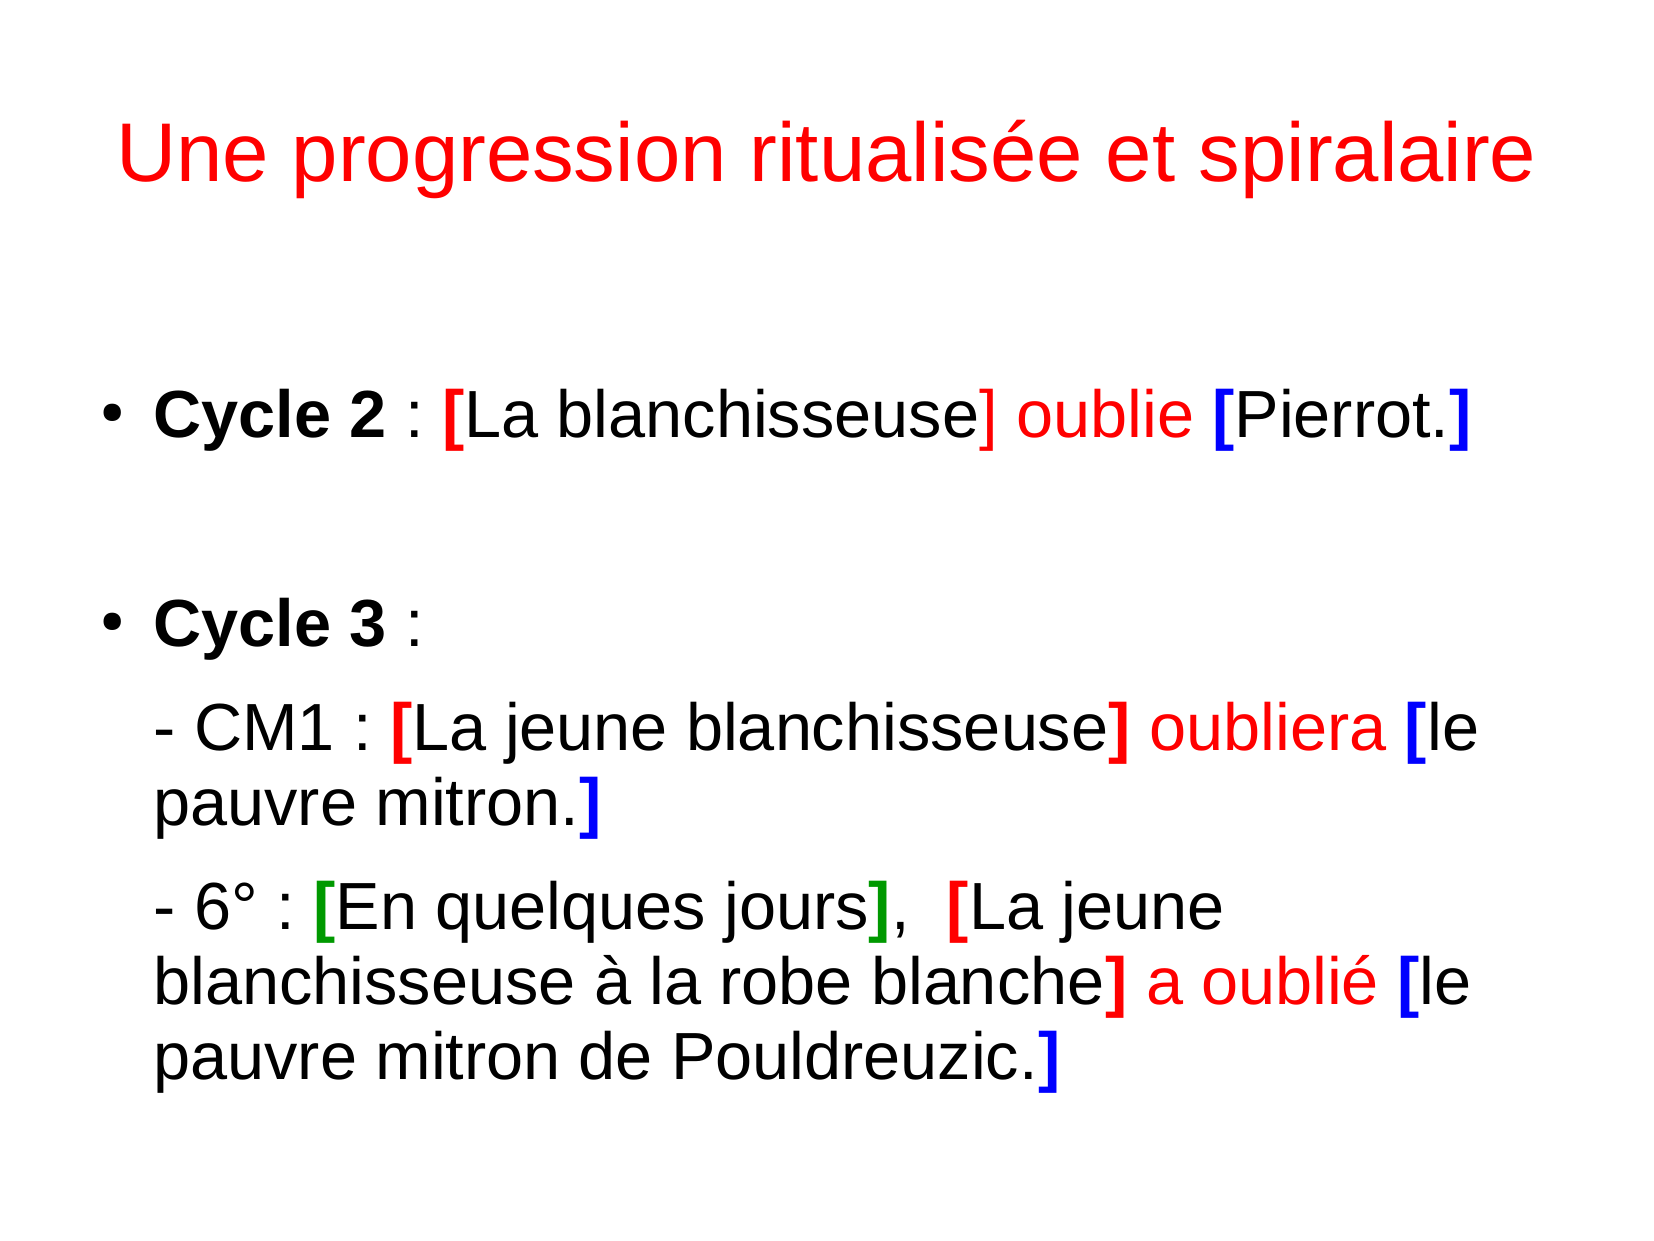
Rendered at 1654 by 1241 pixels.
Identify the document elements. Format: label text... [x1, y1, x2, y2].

title Une progression ritualisée et spiralaire [82, 49, 1571, 257]
list Cycle 2 : [La blanchisseuse] oublie [Pierrot.] Cycle 3 : - CM1 : [La jeune blanchisseuse] oubliera [le pauvre mitron.] - 6° : [En quelques jours], [La jeune blanchisseuse à la robe blanche] a oublié [le pauvre mitron de Pouldreuzic.] [82, 272, 1571, 1146]
